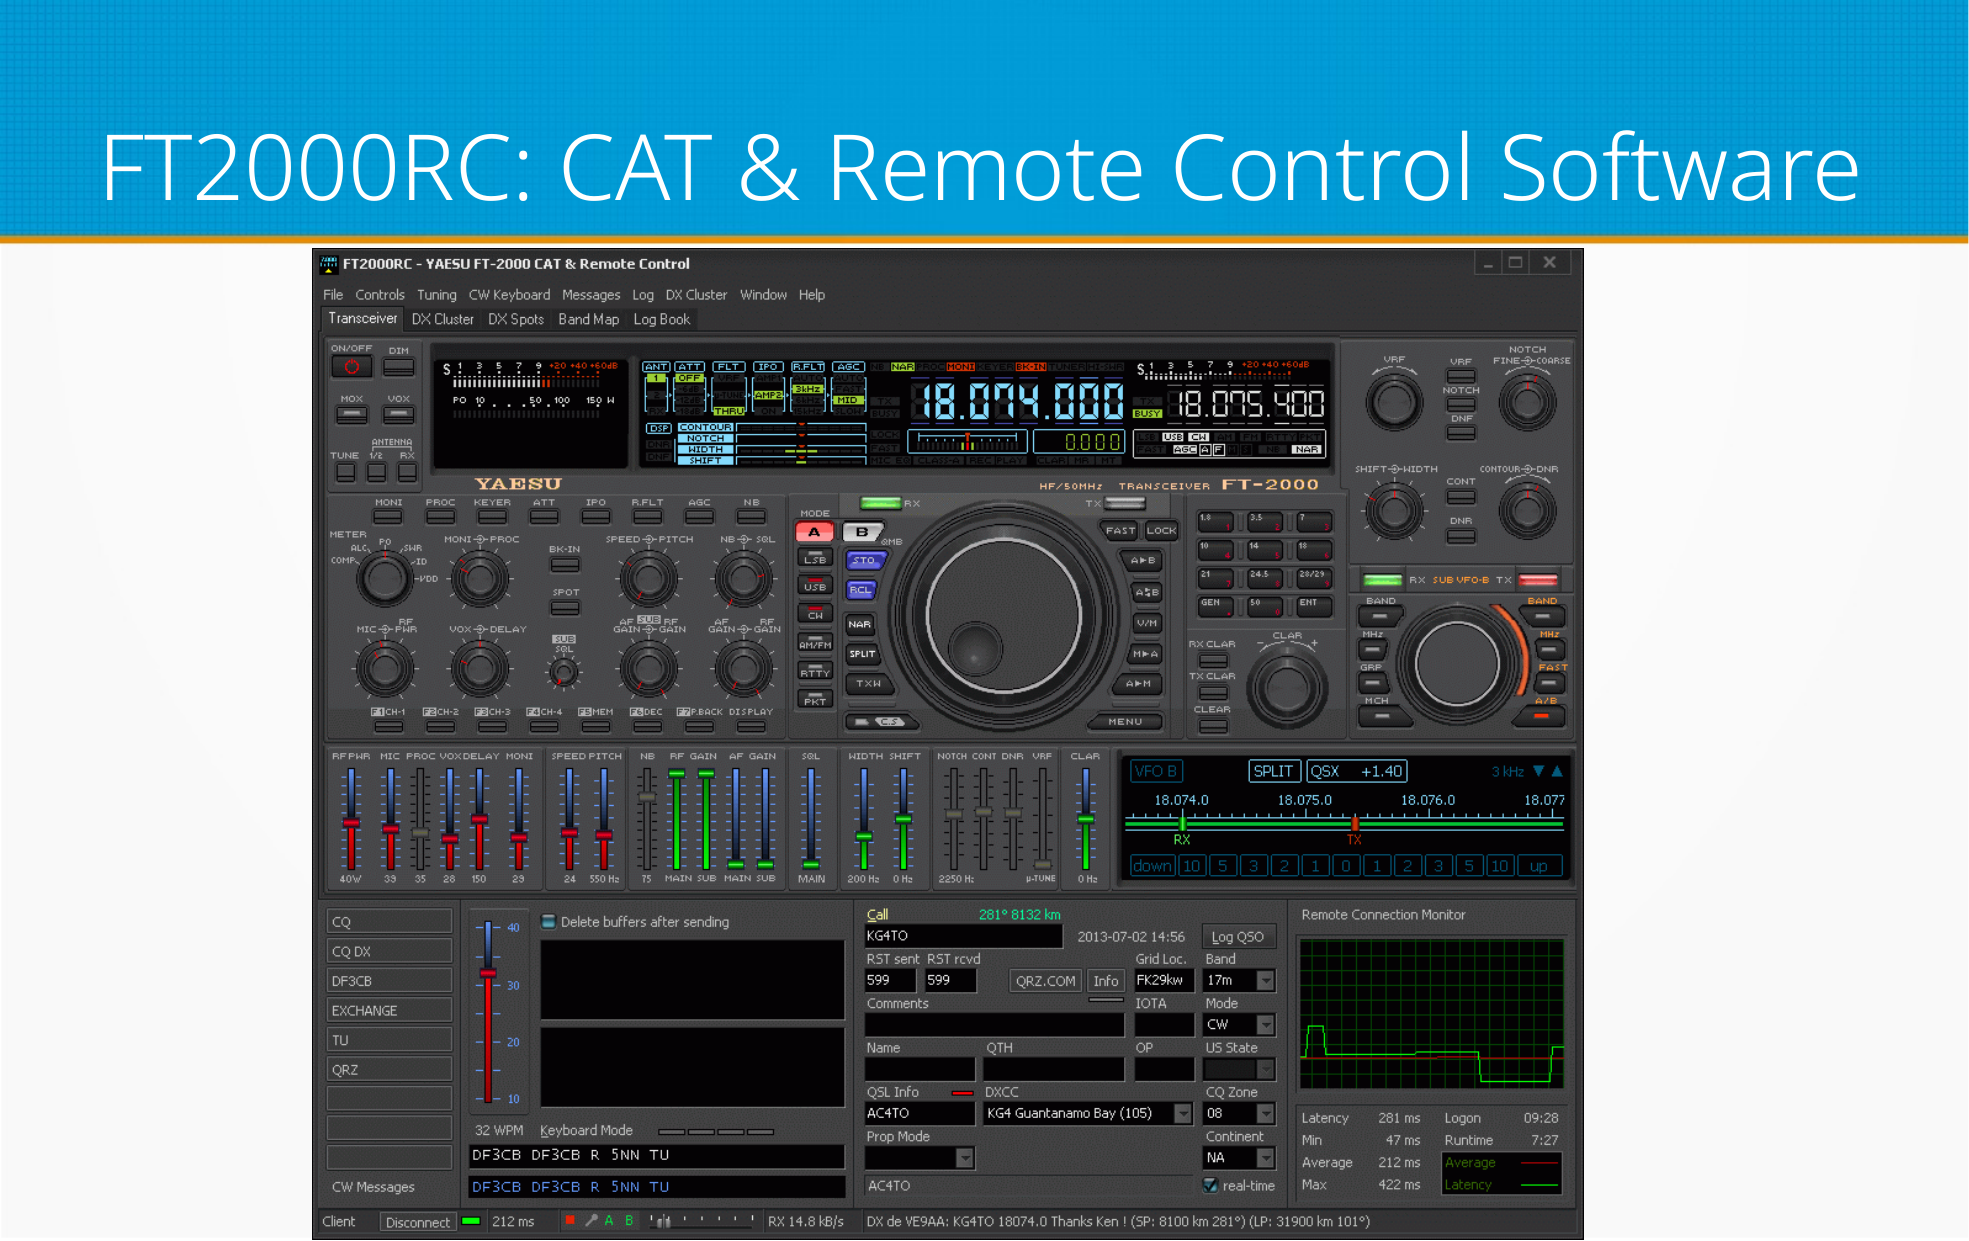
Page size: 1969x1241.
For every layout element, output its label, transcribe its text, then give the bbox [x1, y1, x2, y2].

picture [0, 233, 1969, 1241]
title FT2000RC: CAT & Remote Control Software [98, 19, 1870, 227]
